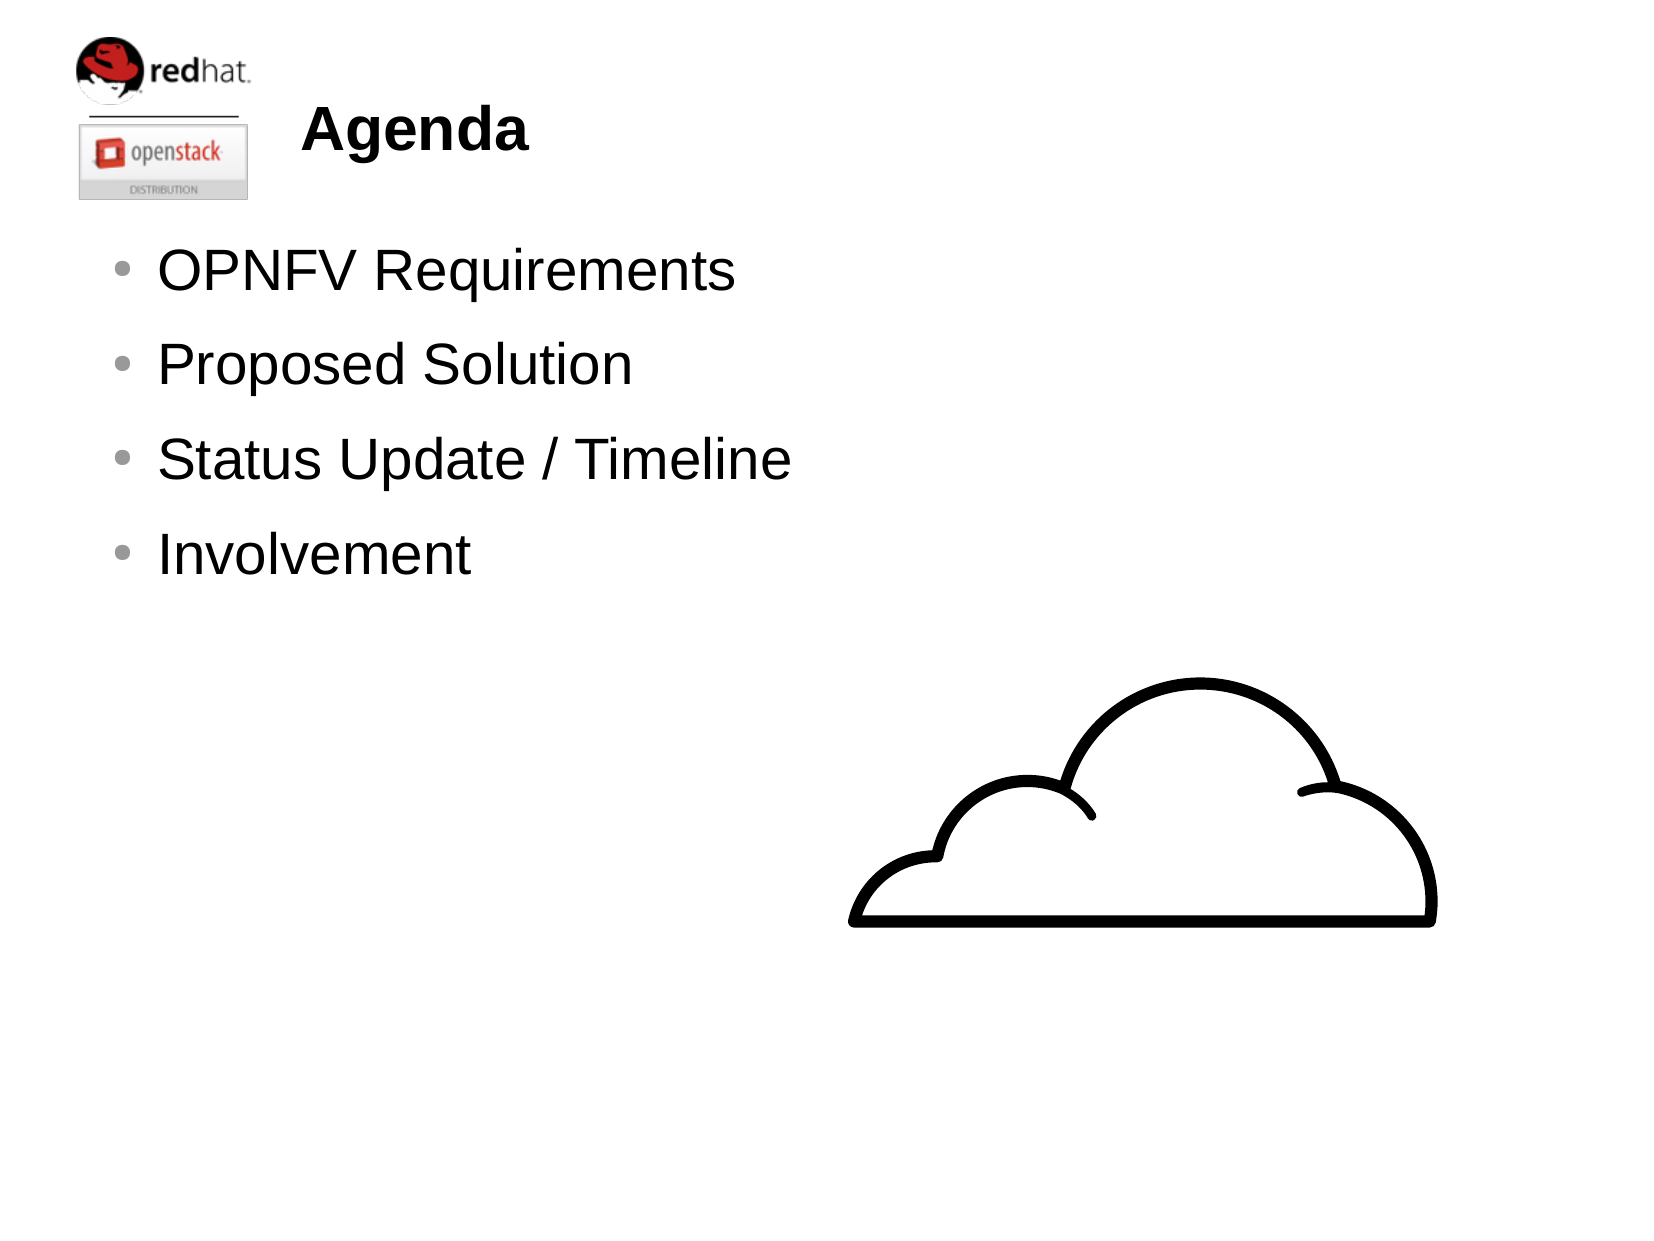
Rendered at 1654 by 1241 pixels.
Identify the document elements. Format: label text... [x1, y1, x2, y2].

picture [75, 37, 252, 204]
picture [450, 112, 1654, 1241]
title Agenda [300, 35, 1571, 223]
list OPNFV Requirements Proposed Solution Status Update / Timeline Involvement [82, 237, 450, 1032]
